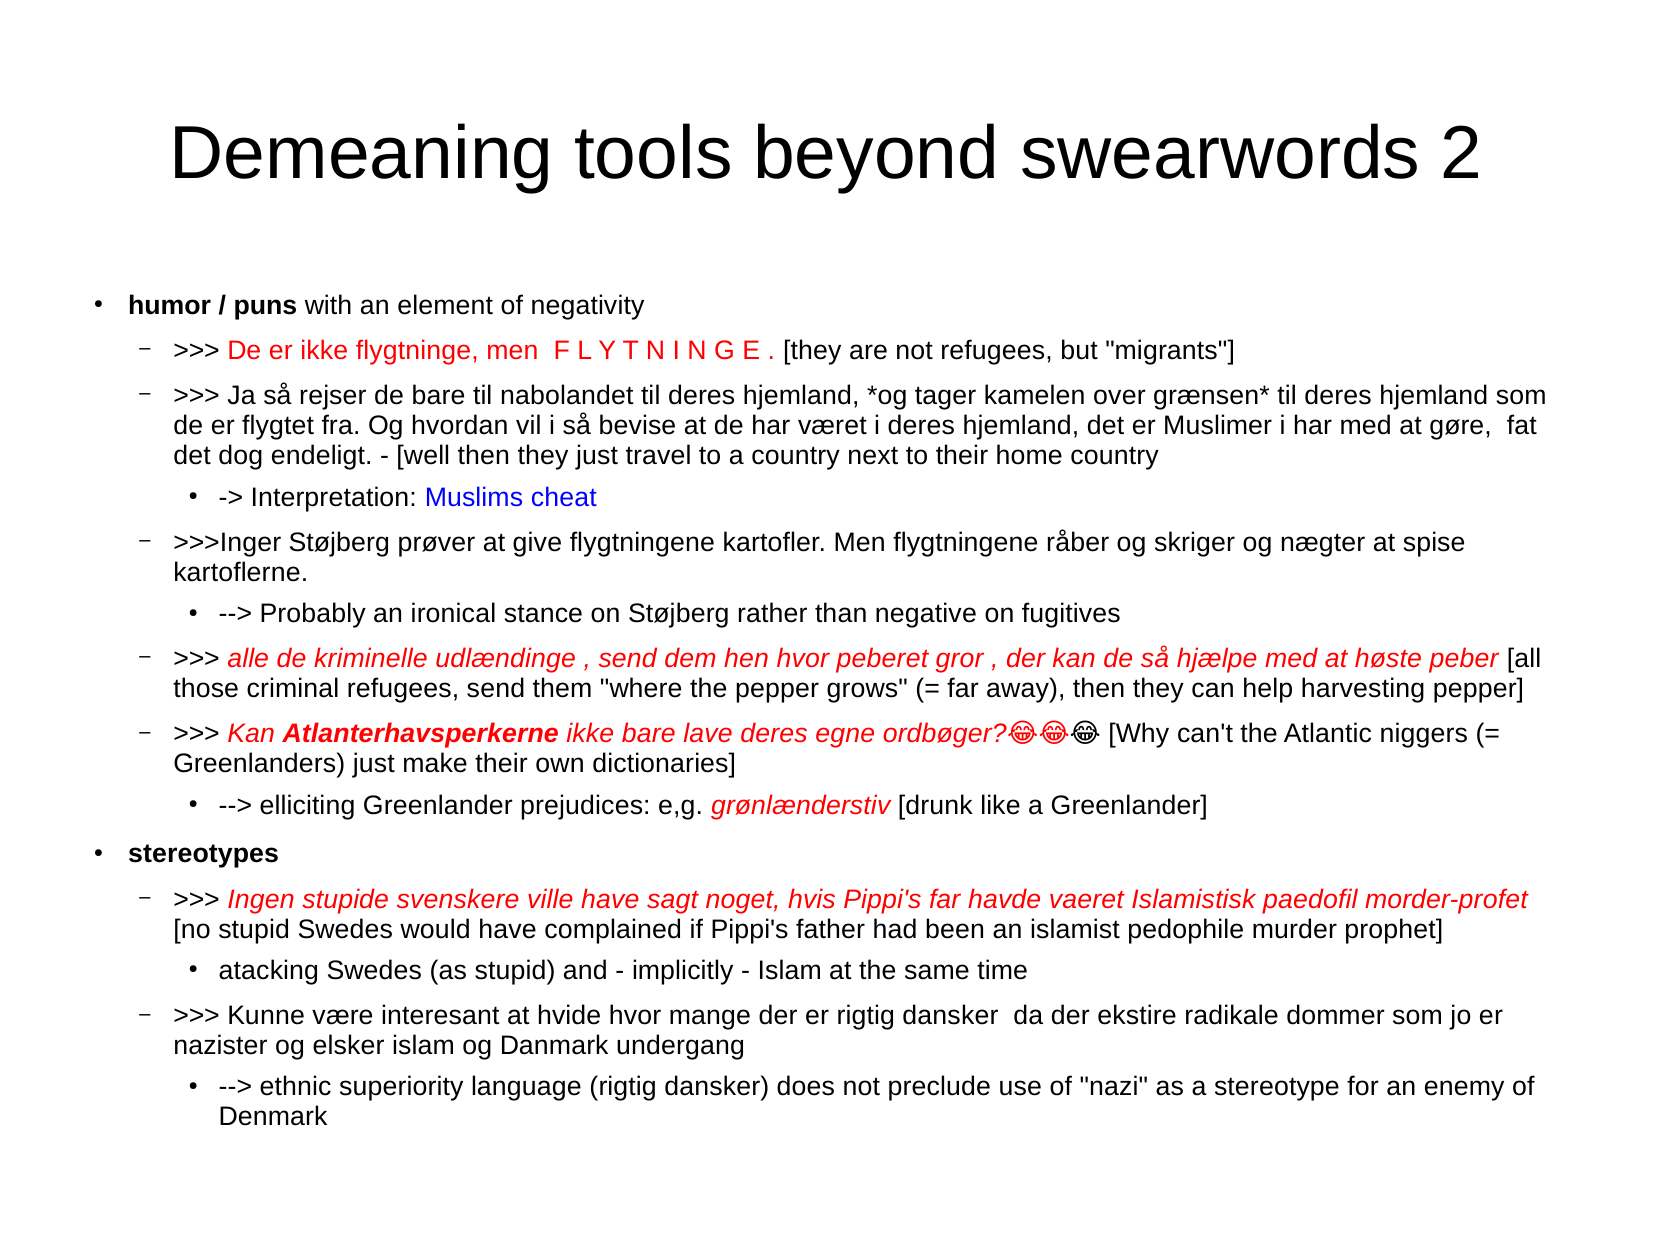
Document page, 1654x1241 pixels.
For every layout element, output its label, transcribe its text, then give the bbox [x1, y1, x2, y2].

title Demeaning tools beyond swearwords 2 [82, 49, 1571, 257]
text_box [82, 290, 1571, 1141]
